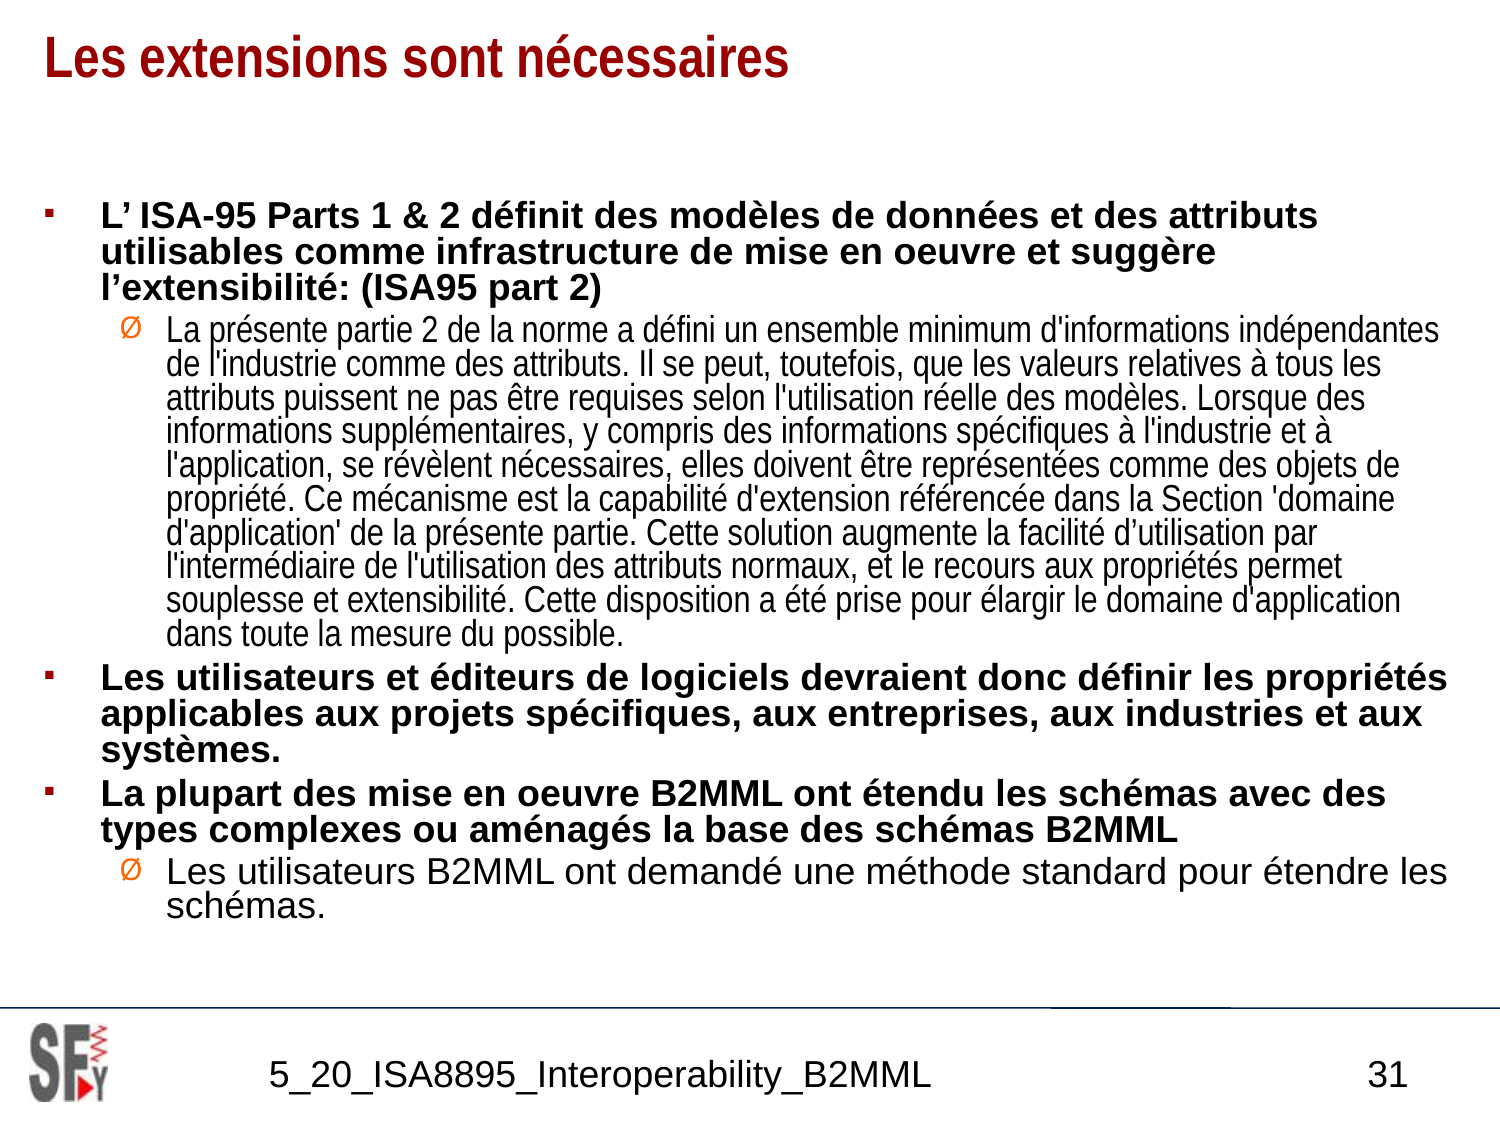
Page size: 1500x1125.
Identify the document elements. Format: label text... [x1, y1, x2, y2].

picture [29, 1023, 108, 1102]
list L’ ISA-95 Parts 1 & 2 définit des modèles de données et des attributs utilisables comme infrastructure de mise en oeuvre et suggère l’extensibilité: (ISA95 part 2) La présente partie 2 de la norme a défini un ensemble minimum d'informations indépendantes de l'industrie comme des attributs. Il se peut, toutefois, que les valeurs relatives à tous les attributs puissent ne pas être requises selon l'utilisation réelle des modèles. Lorsque des informations supplémentaires, y compris des informations spécifiques à l'industrie et à l'application, se révèlent nécessaires, elles doivent être représentées comme des objets de propriété. Ce mécanisme est la capabilité d'extension référencée dans la Section 'domaine d'application' de la présente partie. Cette solution augmente la facilité d’utilisation par l'intermédiaire de l'utilisation des attributs normaux, et le recours aux propriétés permet souplesse et extensibilité. Cette disposition a été prise pour élargir le domaine d'application dans toute la mesure du possible. Les utilisateurs et éditeurs de logiciels devraient donc définir les propriétés applicables aux projets spécifiques, aux entreprises, aux industries et aux systèmes. La plupart des mise en oeuvre B2MML ont étendu les schémas avec des types complexes ou aménagés la base des schémas B2MML Les utilisateurs B2MML ont demandé une méthode standard pour étendre les schémas. [29, 184, 1471, 988]
footer 5_20_ISA8895_Interoperability_B2MML [253, 1034, 1336, 1103]
slide_number <numéro> [1352, 1034, 1490, 1103]
title Les extensions sont nécessaires [29, 12, 1471, 138]
